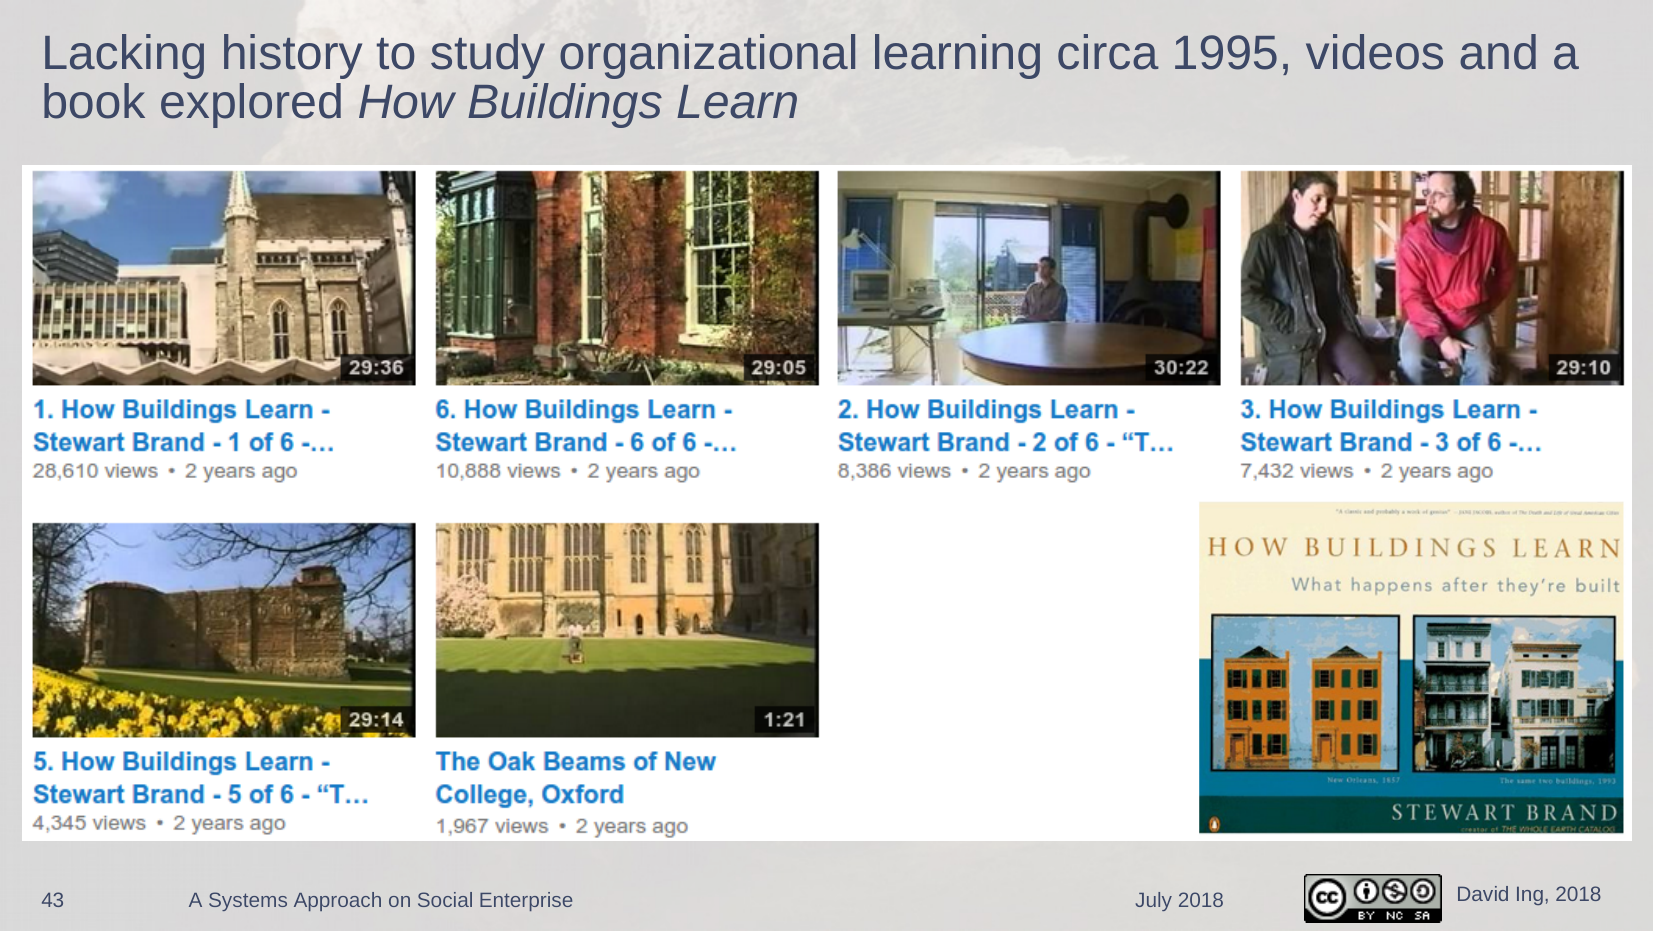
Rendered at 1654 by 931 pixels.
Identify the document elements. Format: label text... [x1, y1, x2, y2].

picture [22, 165, 1632, 841]
title Lacking history to study organizational learning circa 1995, videos and a book explored How Buildings Learn [41, 30, 1613, 148]
table_cell Pursuits: [0, 0, 1653, 931]
picture [1304, 874, 1442, 923]
